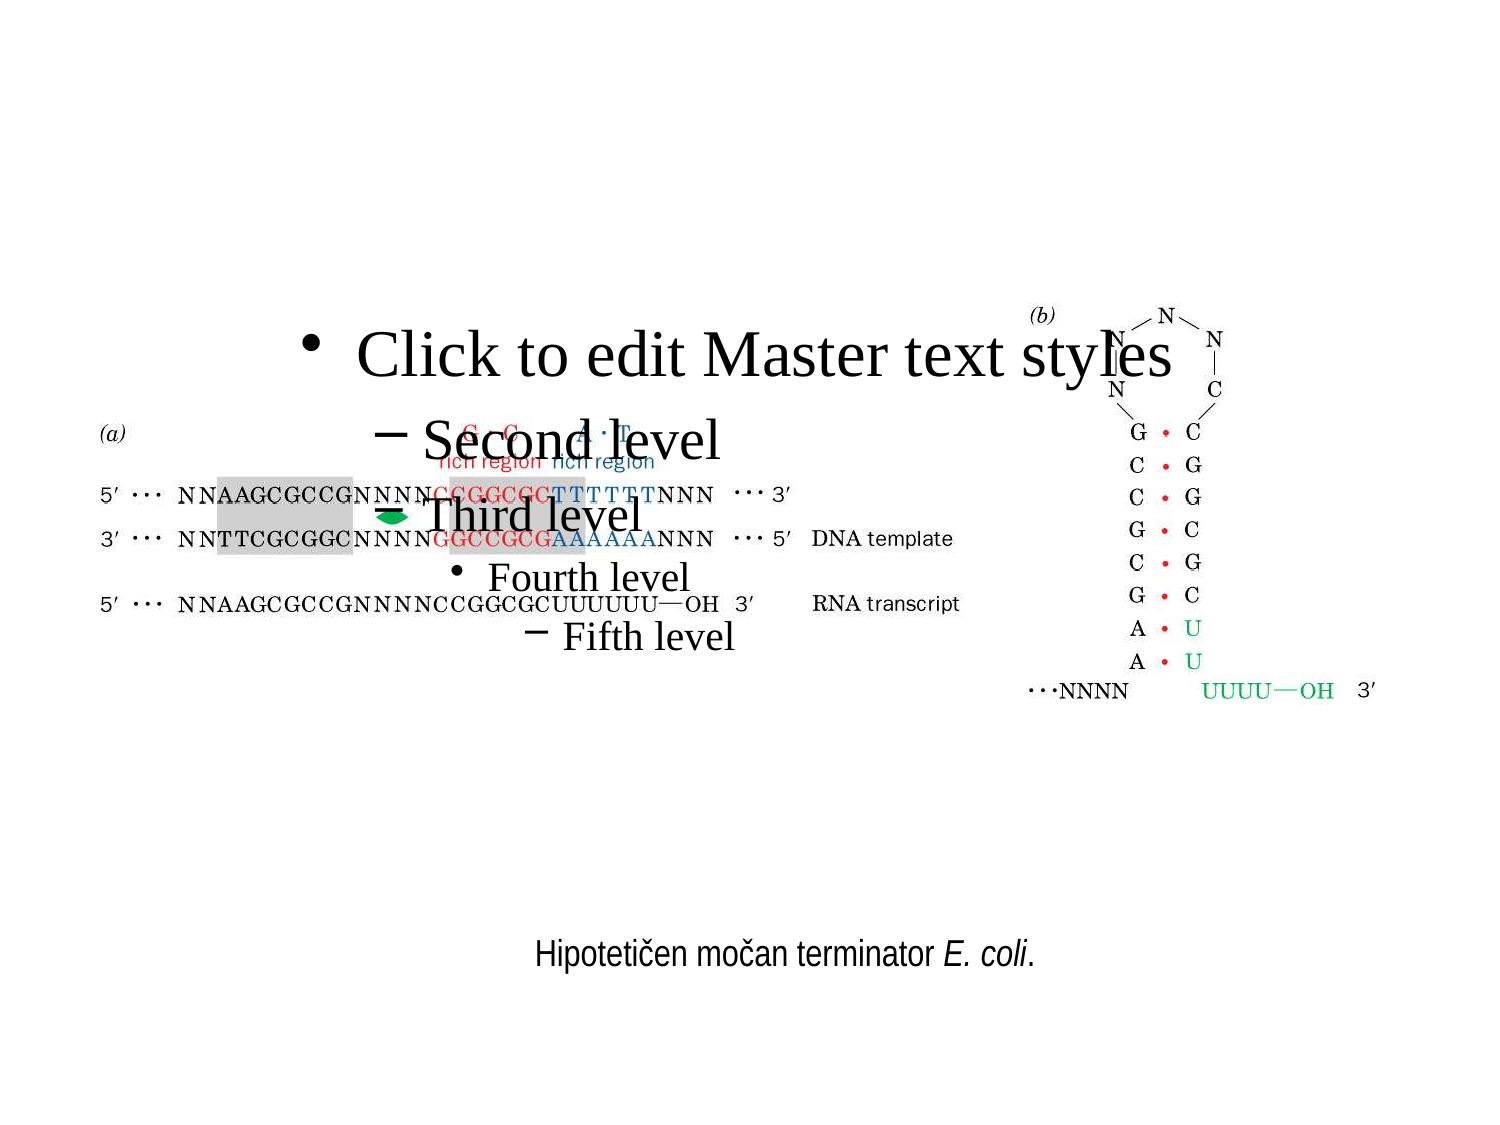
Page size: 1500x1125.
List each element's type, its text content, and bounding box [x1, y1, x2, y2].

title Hipotetičen močan terminator E. coli. [147, 857, 1423, 1046]
picture [100, 302, 1376, 705]
